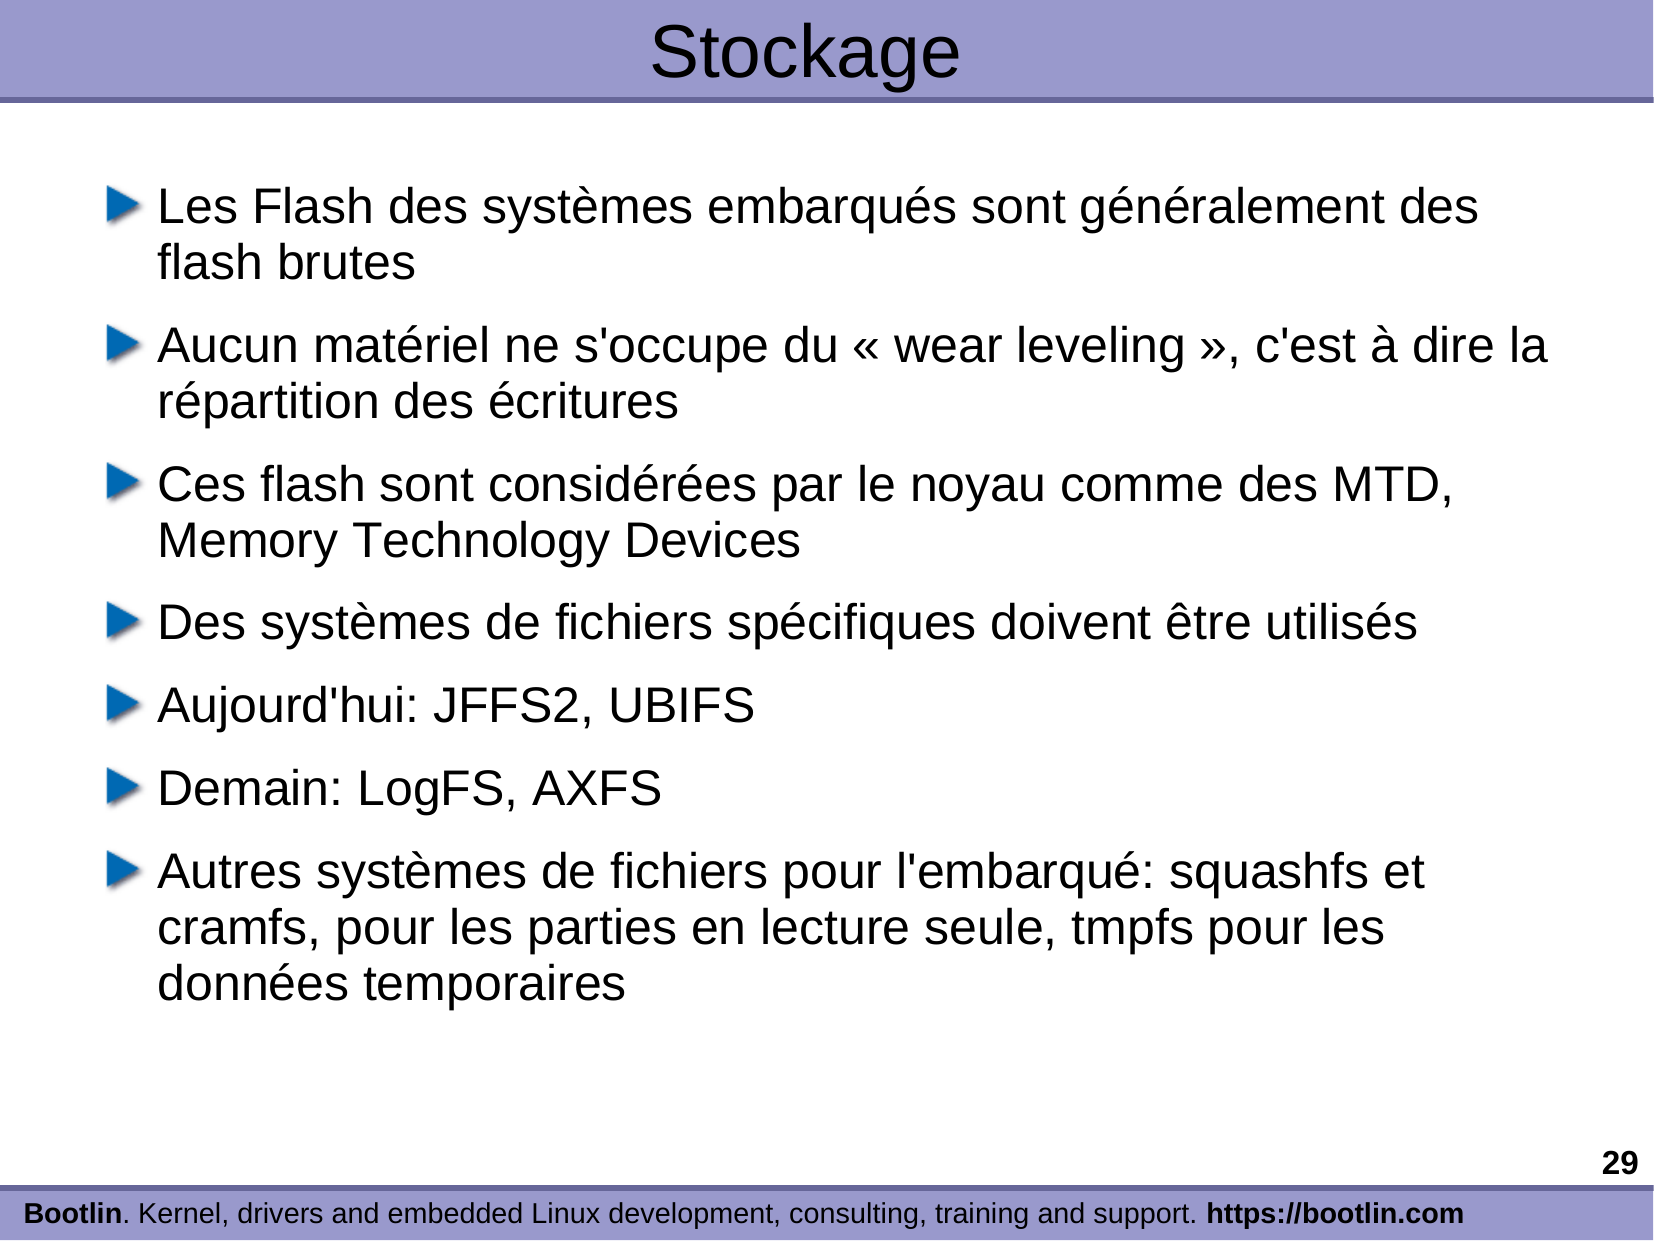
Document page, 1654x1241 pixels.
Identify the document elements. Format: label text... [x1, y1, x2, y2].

list Les Flash des systèmes embarqués sont généralement des flash brutes Aucun matériel ne s'occupe du « wear leveling », c'est à dire la répartition des écritures Ces flash sont considérées par le noyau comme des MTD, Memory Technology Devices Des systèmes de fichiers spécifiques doivent être utilisés Aujourd'hui: JFFS2, UBIFS Demain: LogFS, AXFS Autres systèmes de fichiers pour l'embarqué: squashfs et cramfs, pour les parties en lecture seule, tmpfs pour les données temporaires [86, 178, 1577, 1130]
title Stockage [60, 5, 1551, 97]
